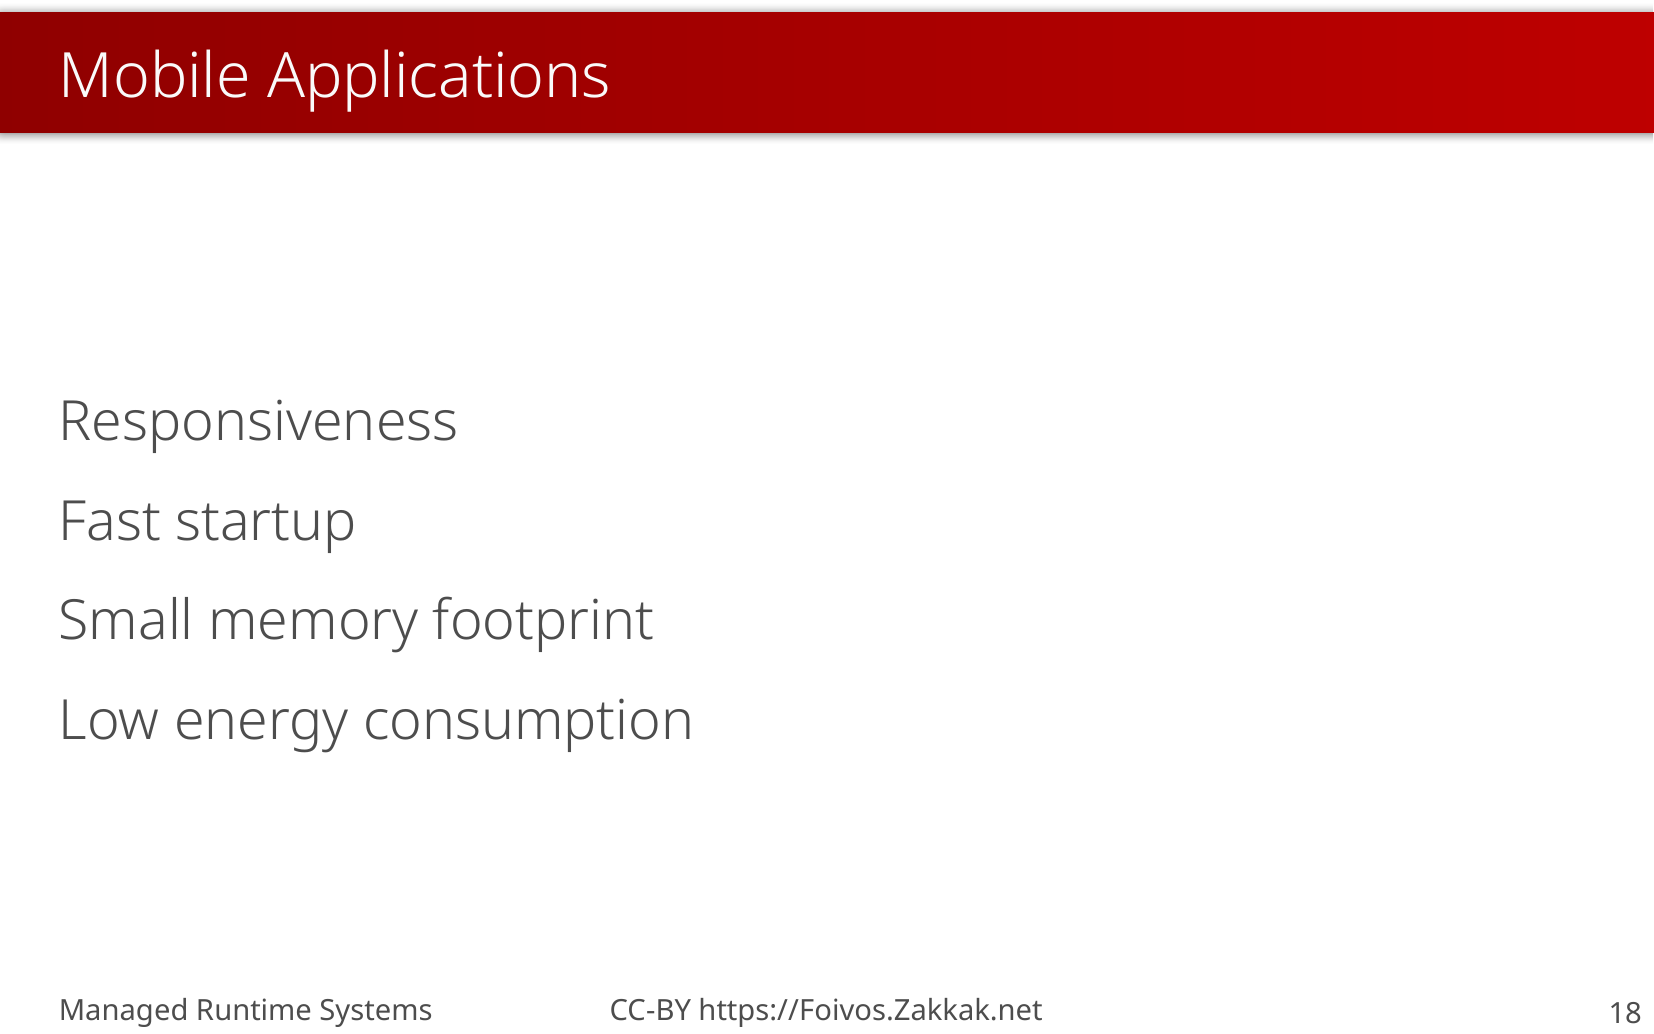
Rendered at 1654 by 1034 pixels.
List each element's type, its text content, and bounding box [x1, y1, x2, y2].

title Mobile Applications [58, 7, 1329, 139]
list Responsiveness Fast startup Small memory footprint Low energy consumption [58, 177, 1594, 960]
